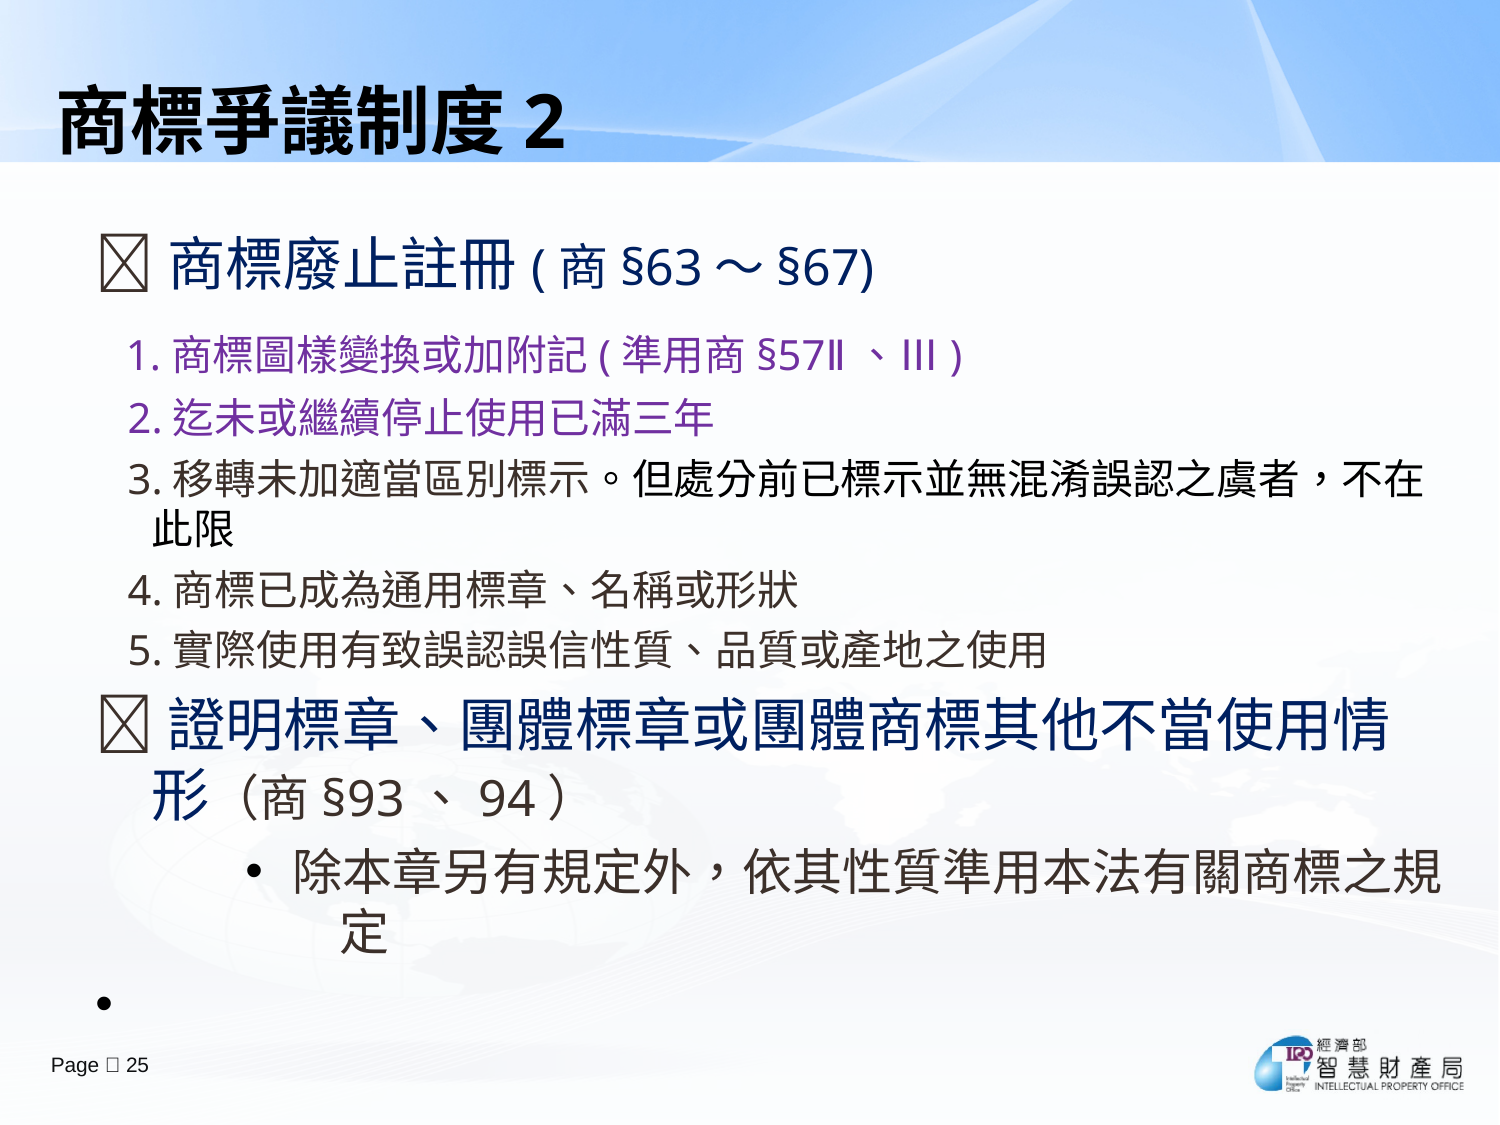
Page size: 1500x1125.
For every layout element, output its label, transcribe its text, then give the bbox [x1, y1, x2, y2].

text_box 商標爭議制度2 [40, 0, 1045, 194]
text_box 商標廢止註冊(商§63〜§67) 1.商標圖樣變換或加附記(準用商§57Ⅱ、Ⅲ) 2.迄未或繼續停止使用已滿三年 3.移轉未加適當區別標示。但處分前已標示並無混淆誤認之虞者，不在此限 4.商標已成為通用標章、名稱或形狀 5.實際使用有致誤認誤信性質、品質或產地之使用 證明標章、團體標章或團體商標其他不當使用情形（商§93、94） 除本章另有規定外，依其性質準用本法有關商標之規定 [80, 219, 1459, 963]
